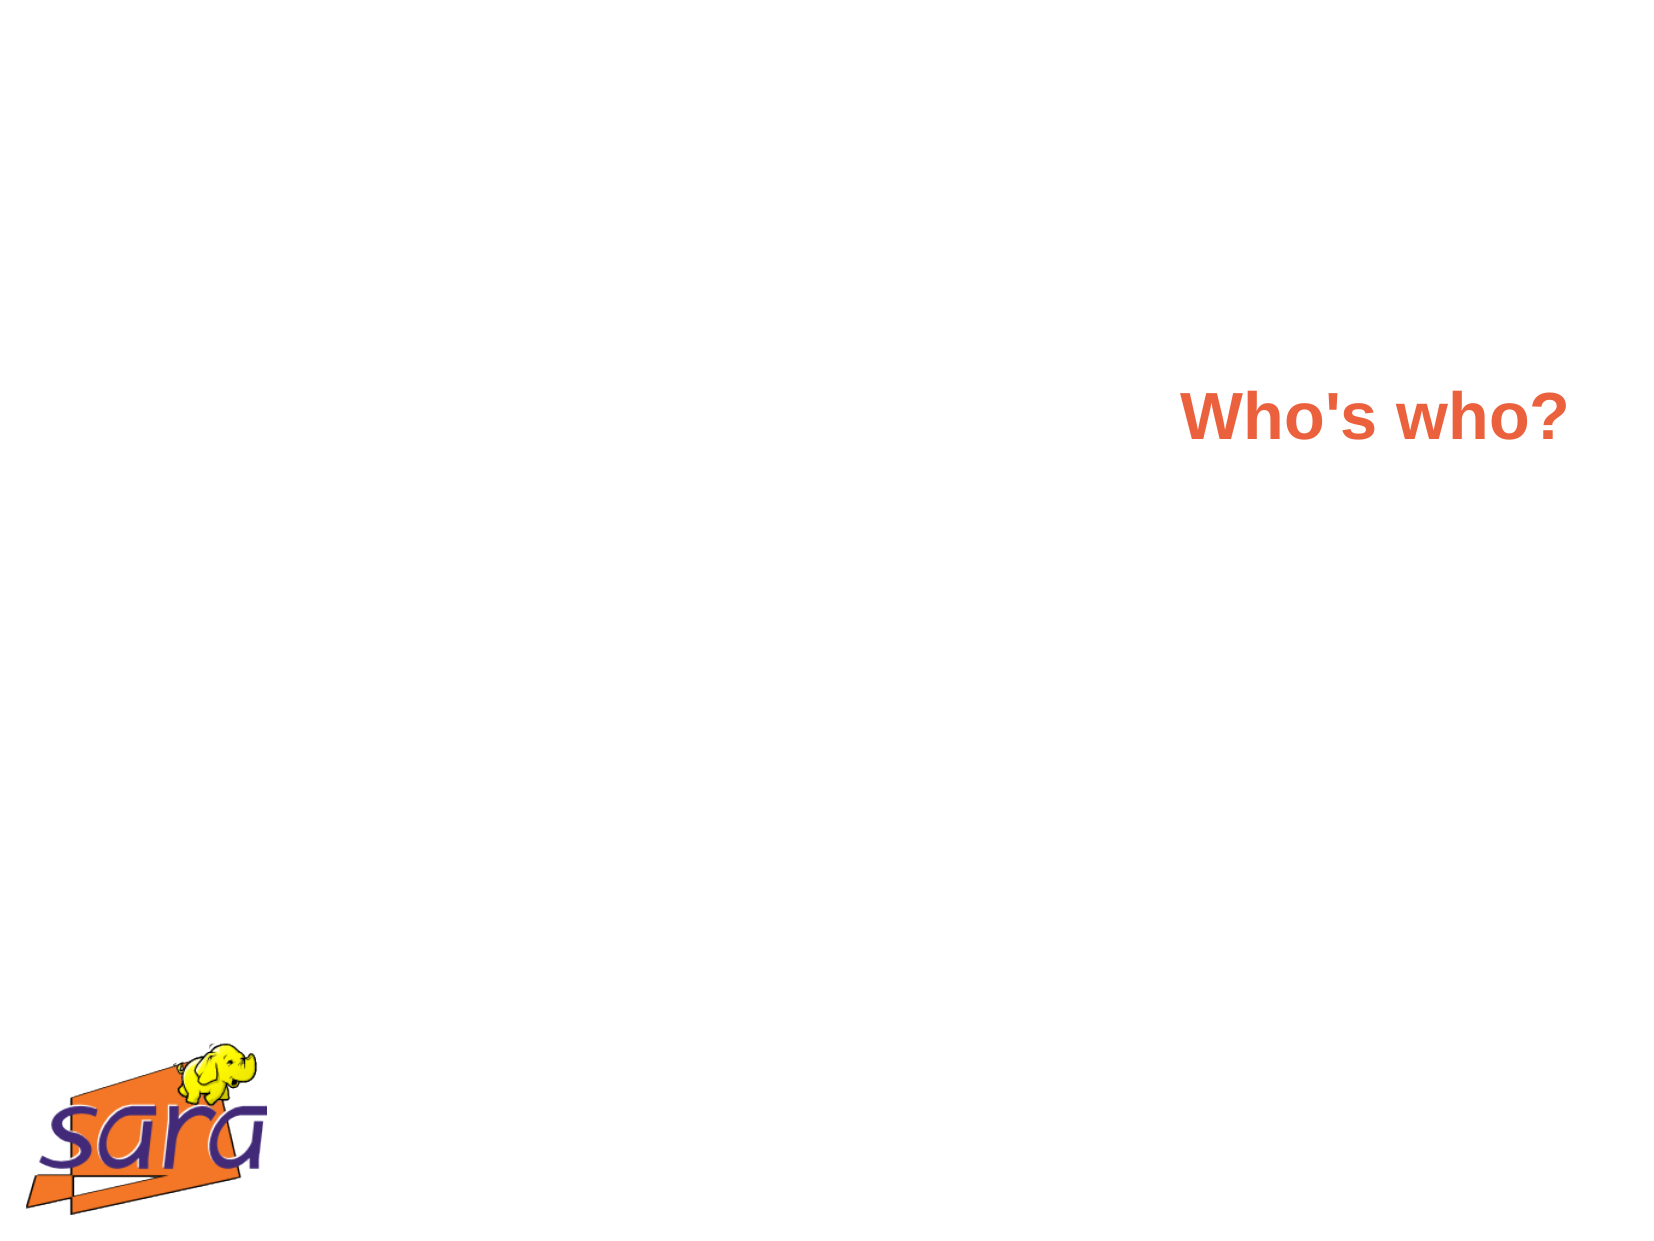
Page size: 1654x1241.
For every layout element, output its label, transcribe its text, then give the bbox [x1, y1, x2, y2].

title Who's who? [82, 344, 1571, 488]
picture [26, 1029, 267, 1215]
